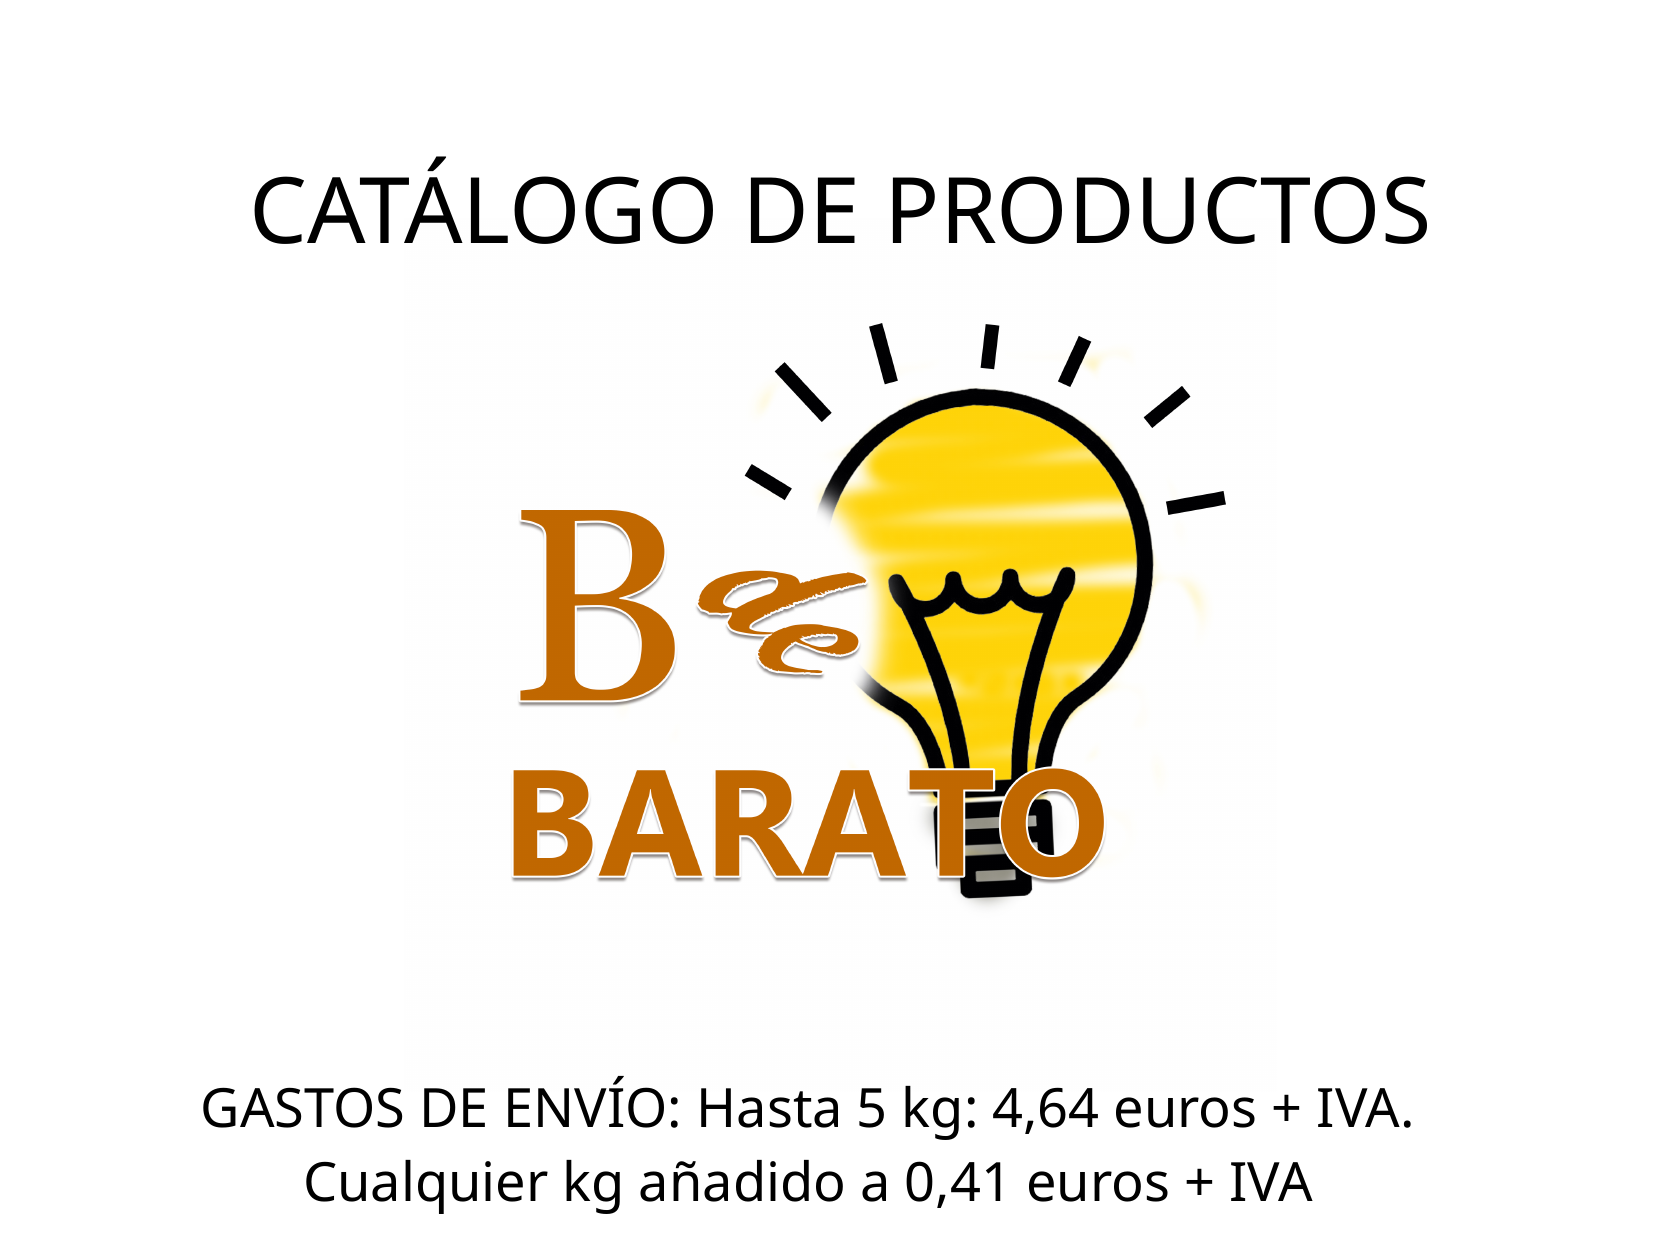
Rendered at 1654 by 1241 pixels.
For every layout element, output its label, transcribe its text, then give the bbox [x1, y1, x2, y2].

text_box CATÁLOGO DE PRODUCTOS [163, 27, 1520, 265]
picture [404, 265, 1277, 1000]
title GASTOS DE ENVÍO: Hasta 5 kg: 4,64 euros + IVA. Cualquier kg añadido a 0,41 euros + IVA [64, 1000, 1553, 1212]
